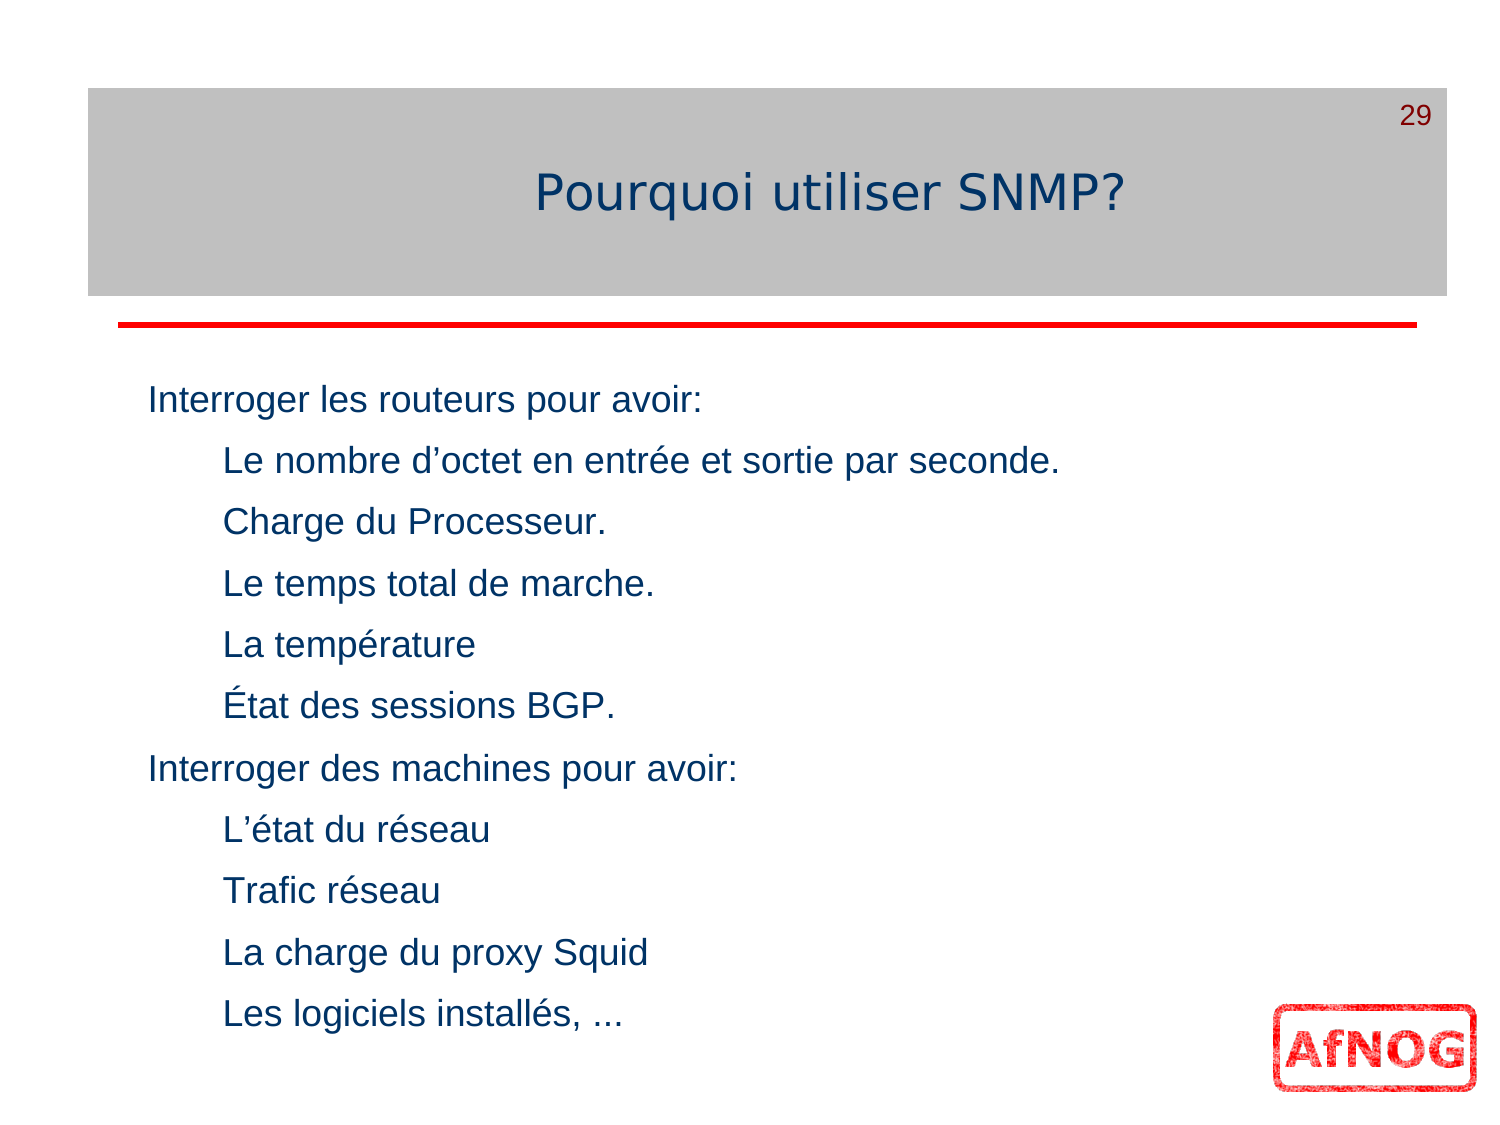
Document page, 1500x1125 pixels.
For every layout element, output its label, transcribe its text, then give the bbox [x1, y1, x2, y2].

list Interroger les routeurs pour avoir: Le nombre d’octet en entrée et sortie par seconde. Charge du Processeur. Le temps total de marche. La température État des sessions BGP. Interroger des machines pour avoir: L’état du réseau Trafic réseau La charge du proxy Squid Les logiciels installés, ... [132, 363, 1439, 1082]
title Pourquoi utiliser SNMP? [225, 99, 1437, 289]
picture [1273, 1003, 1477, 1092]
